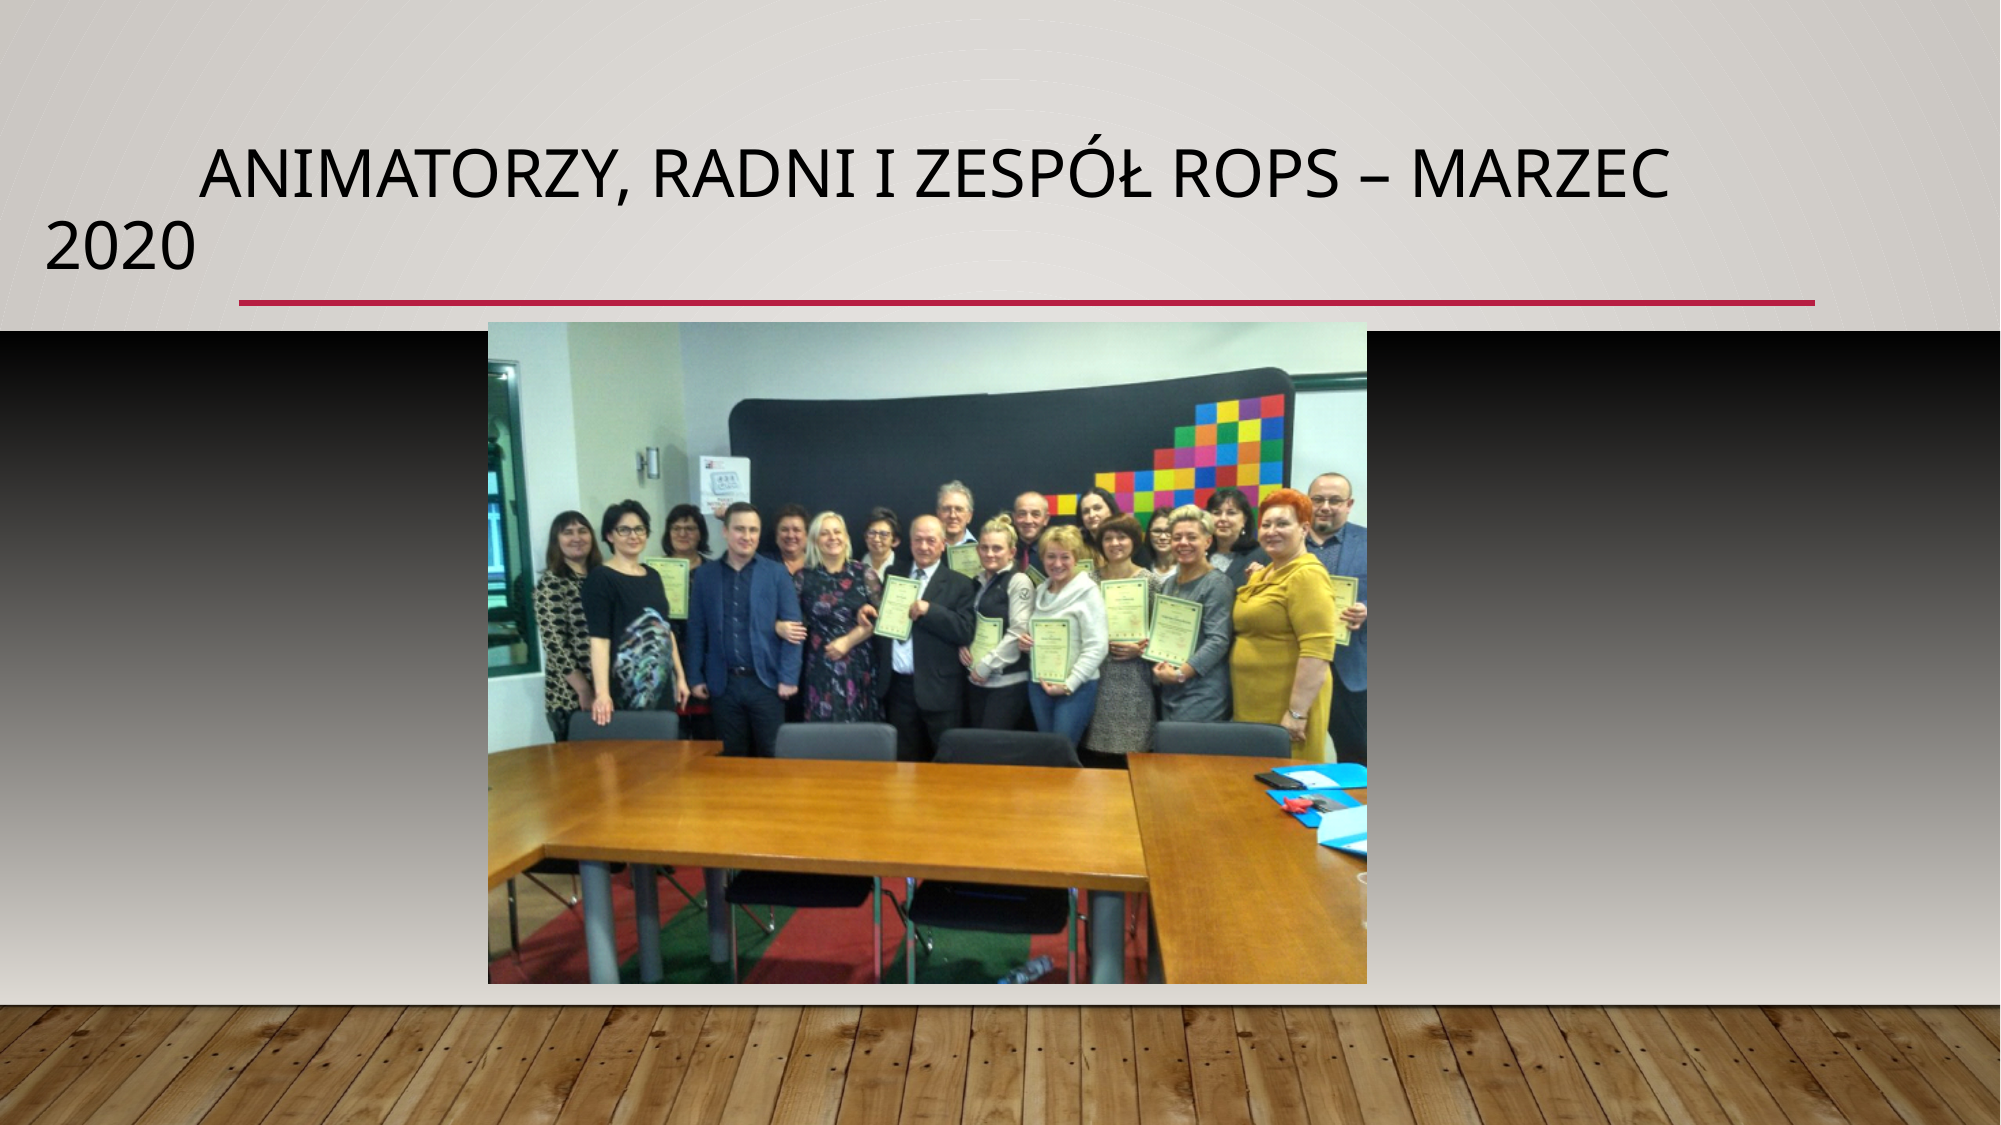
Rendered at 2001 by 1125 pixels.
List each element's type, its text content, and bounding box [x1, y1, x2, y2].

picture [488, 322, 1367, 984]
title ANIMATORZY, RADNI I ZESPÓŁ ROPS – MARZEC 2020 [29, 131, 1814, 305]
